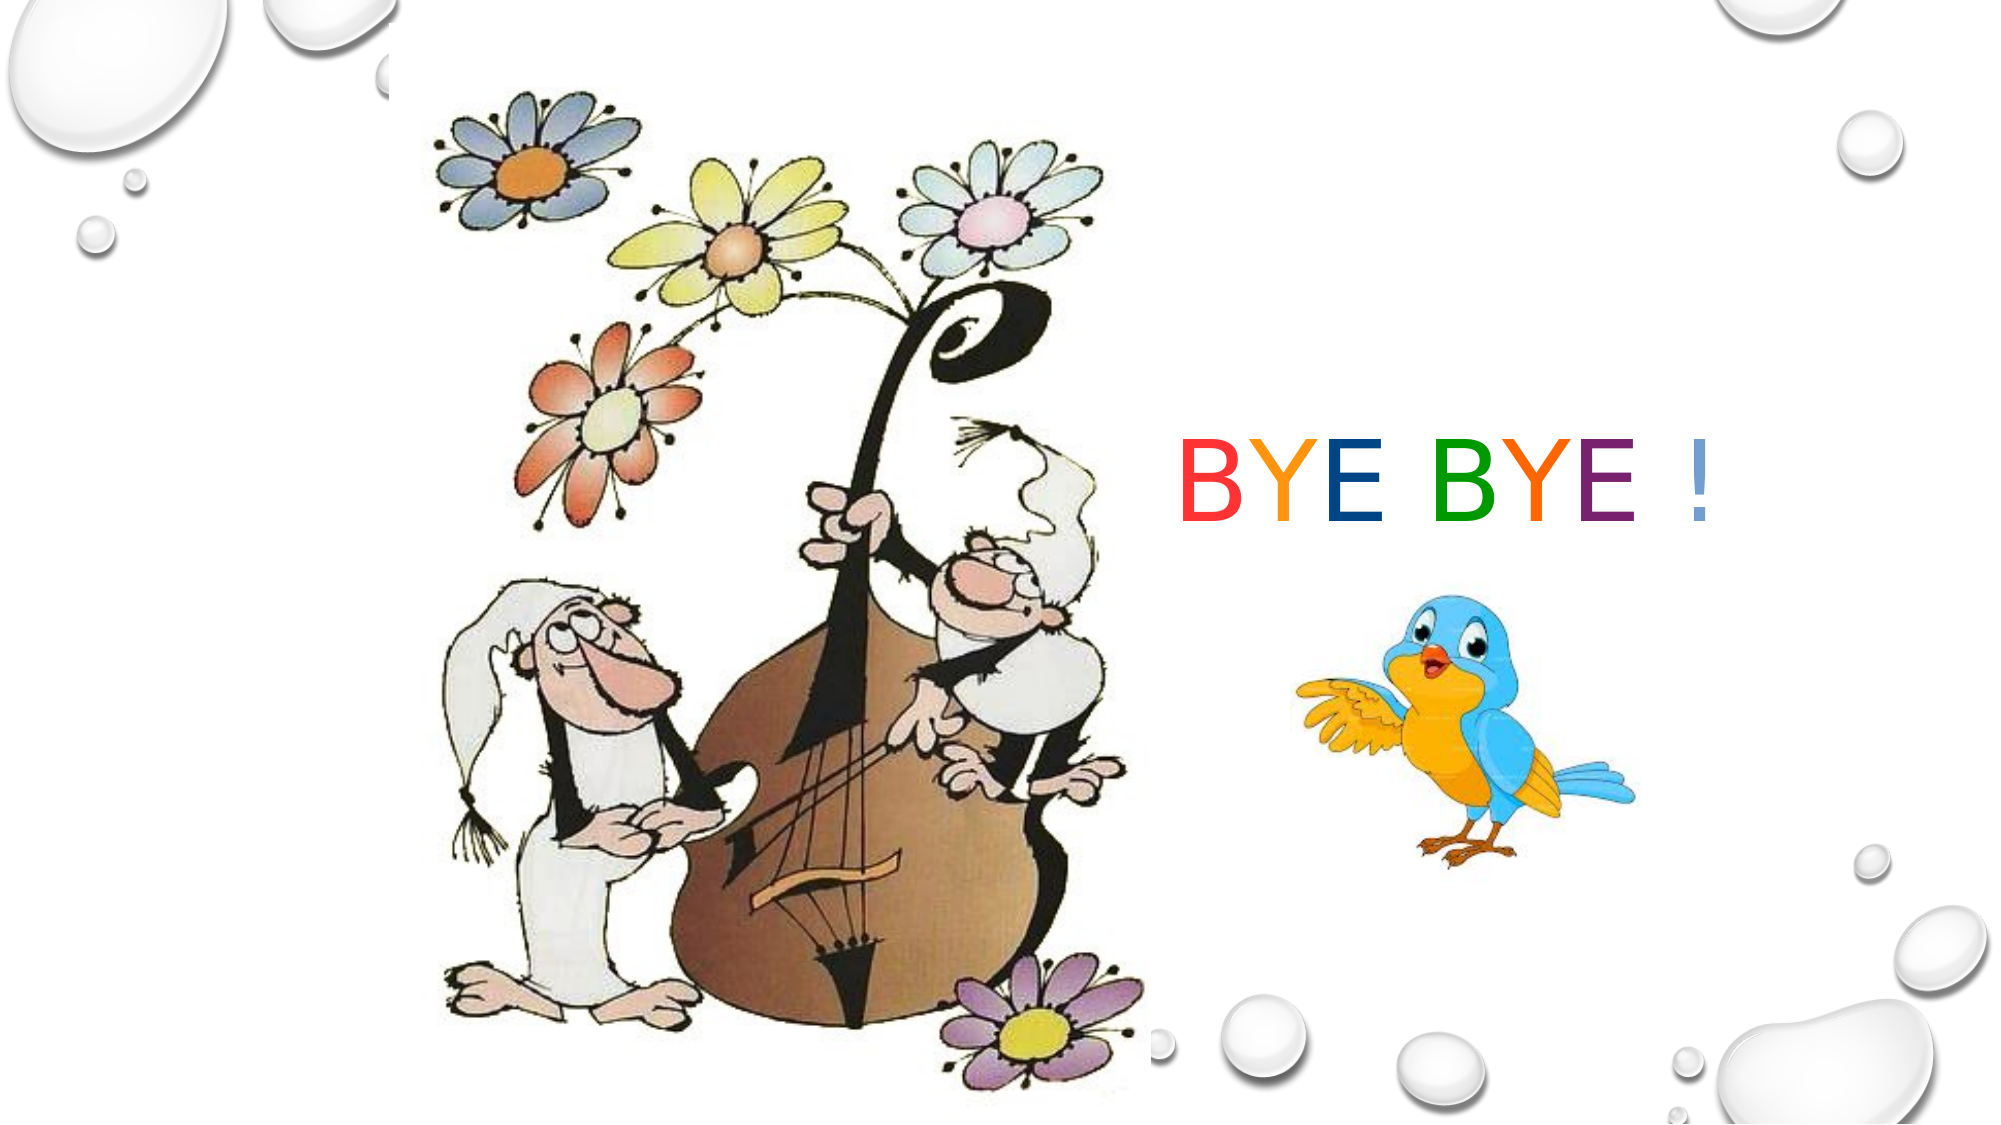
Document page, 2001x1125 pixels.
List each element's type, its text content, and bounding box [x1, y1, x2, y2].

text_box BYE BYE ! [1157, 401, 1807, 548]
picture [0, 0, 1999, 1125]
